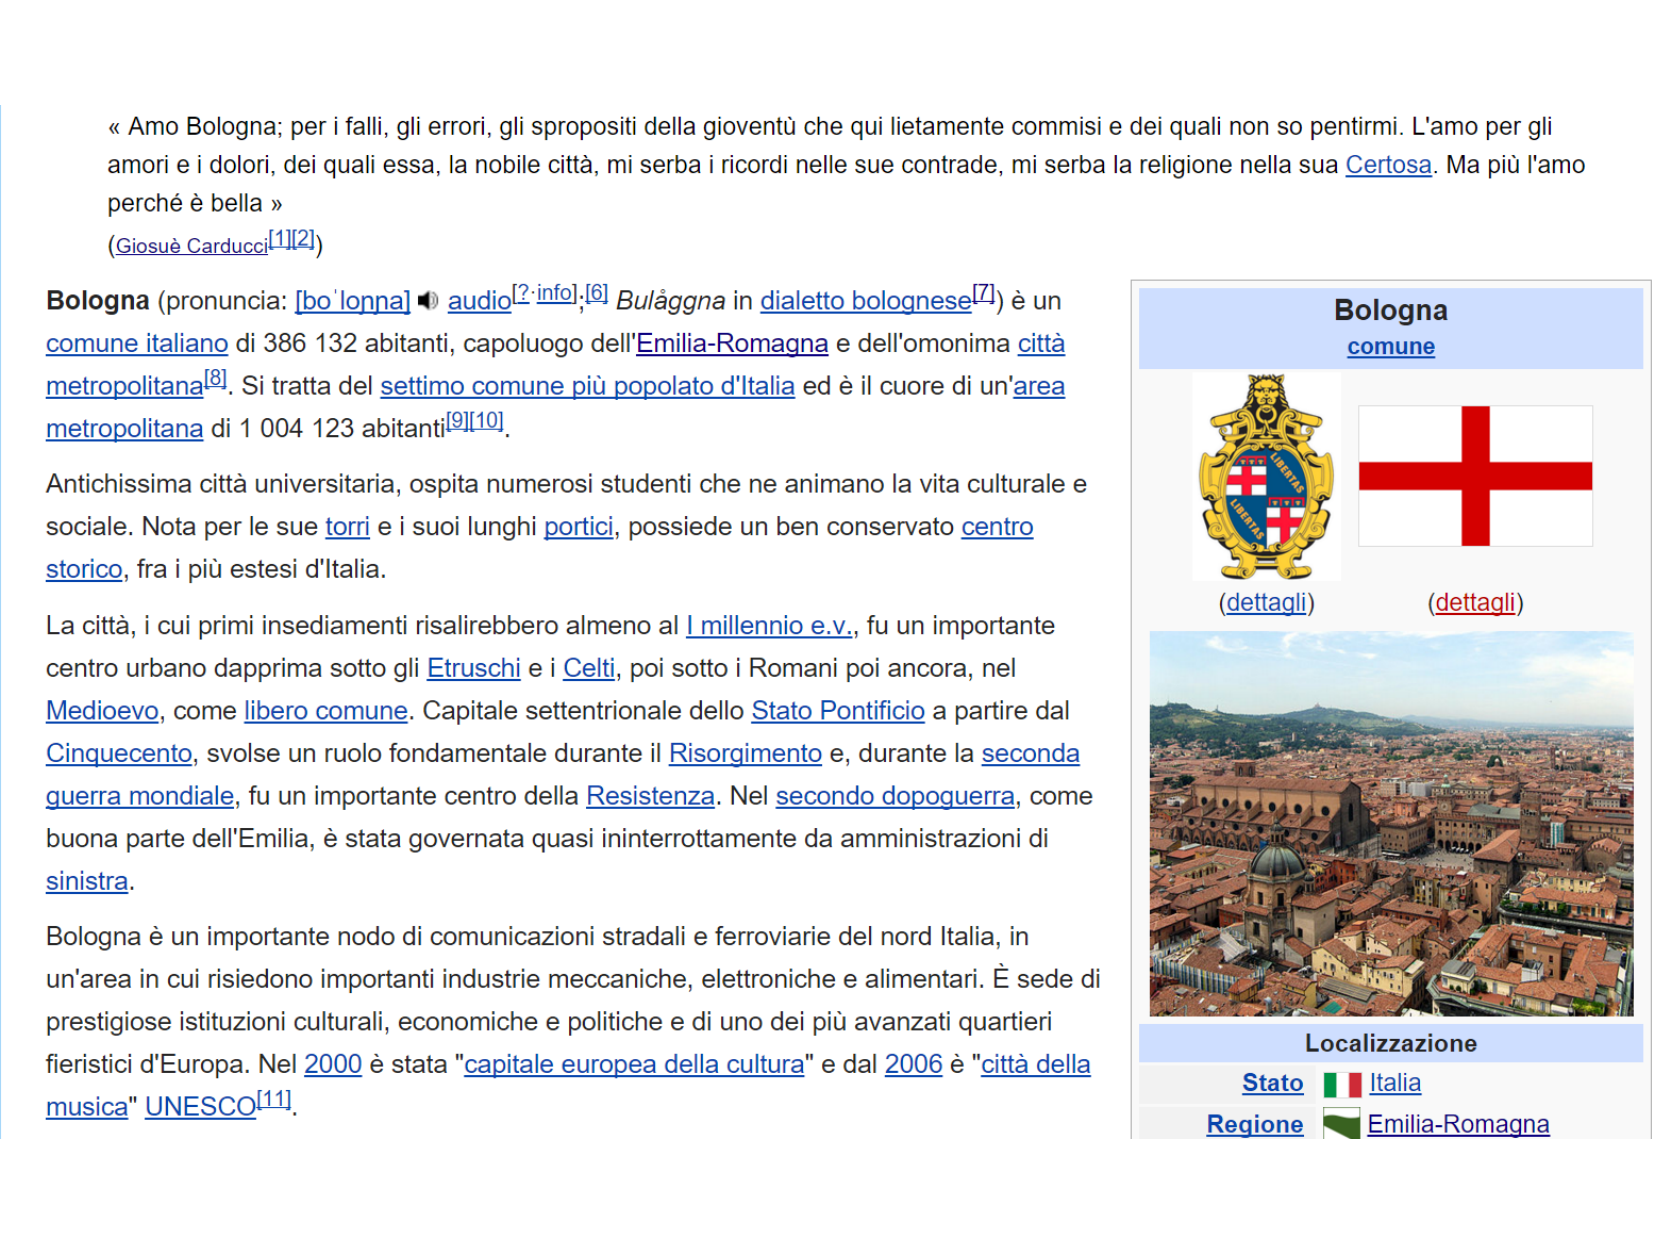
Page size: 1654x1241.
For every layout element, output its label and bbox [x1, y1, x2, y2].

picture [0, 105, 1654, 1139]
